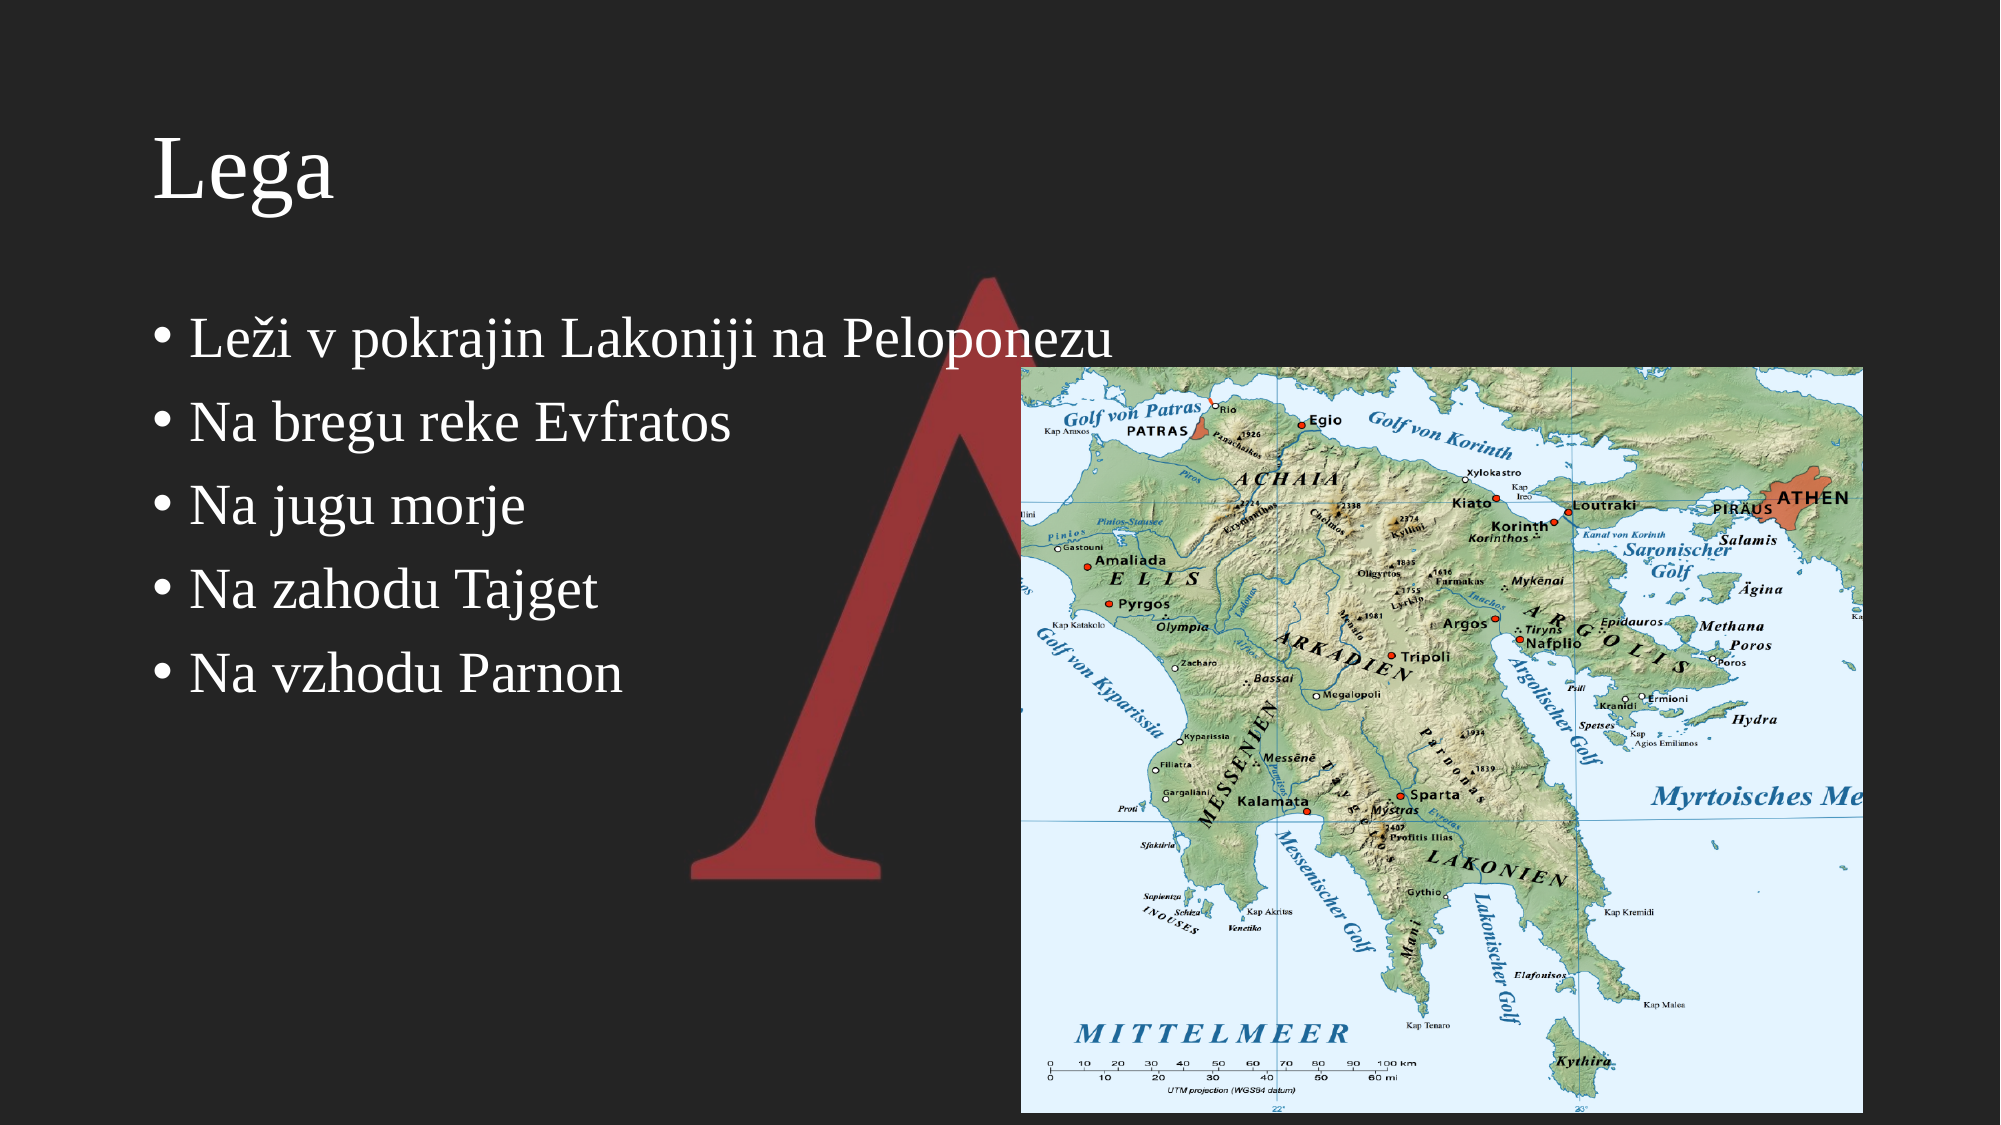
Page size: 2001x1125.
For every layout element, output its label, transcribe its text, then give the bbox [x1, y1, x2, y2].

title Lega [137, 59, 1863, 278]
list Leži v pokrajin Lakoniji na Peloponezu Na bregu reke Evfratos Na jugu morje Na zahodu Tajget Na vzhodu Parnon [137, 299, 1863, 1014]
picture [1021, 367, 1863, 1113]
